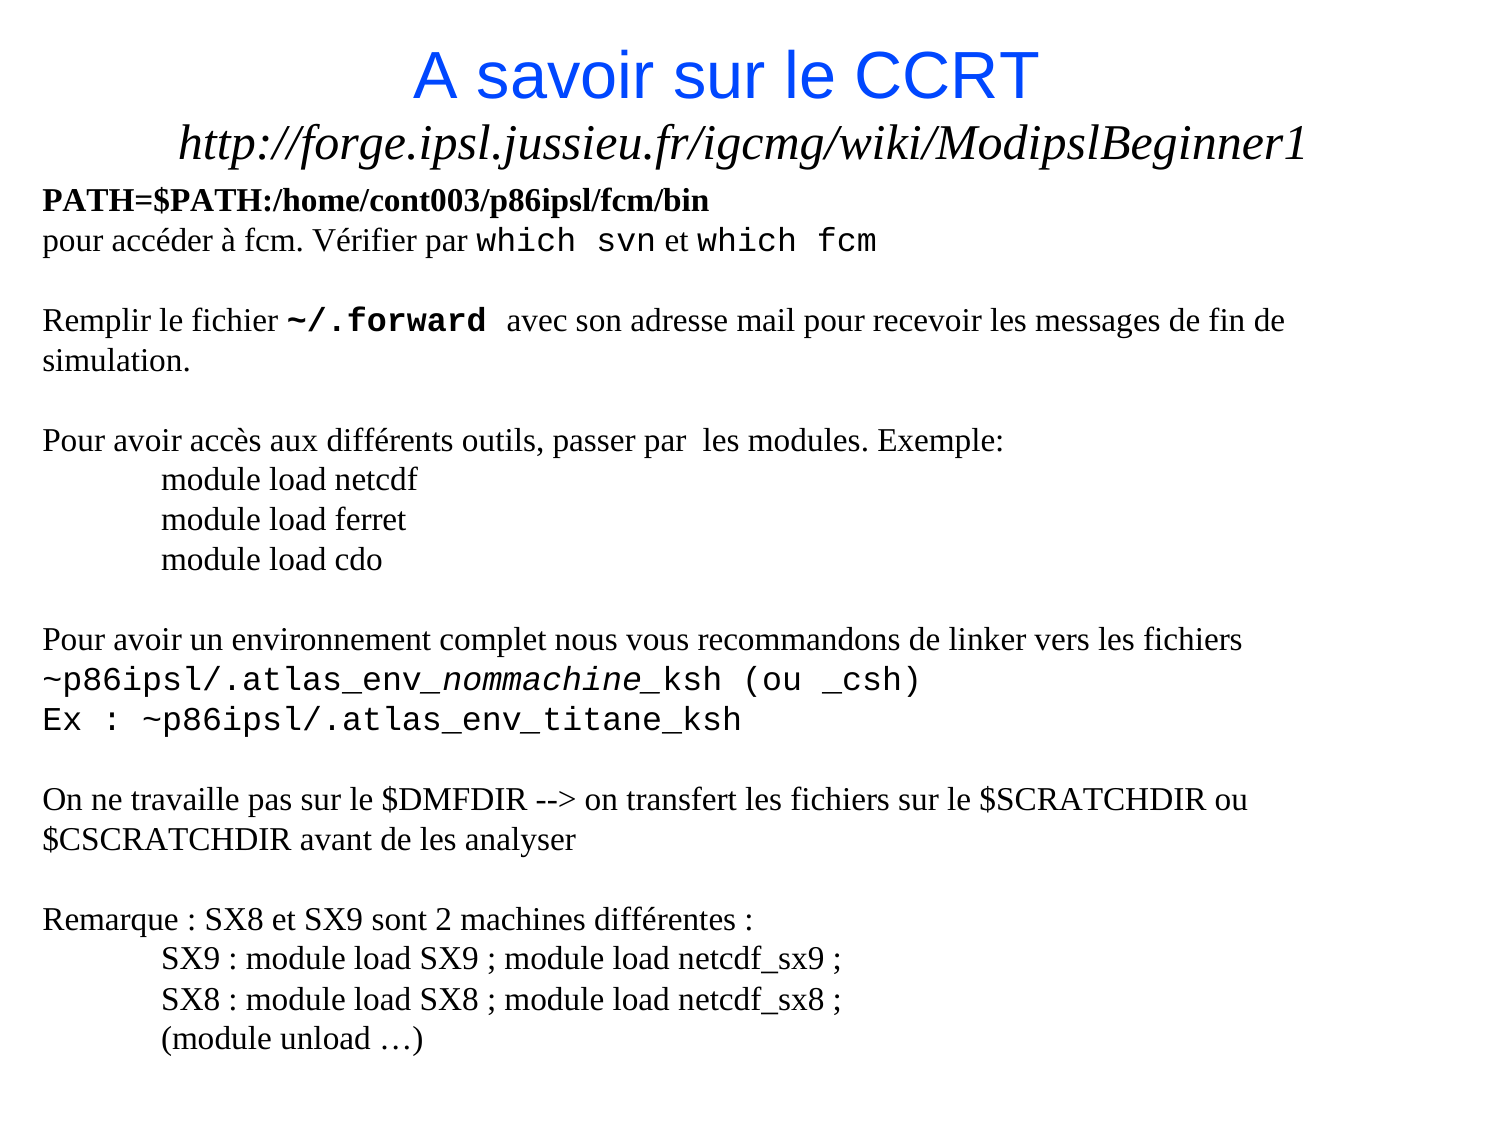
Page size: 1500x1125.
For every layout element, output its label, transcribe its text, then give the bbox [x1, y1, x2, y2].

text_box A savoir sur le CCRT http://forge.ipsl.jussieu.fr/igcmg/wiki/ModipslBeginner1 [100, 29, 1388, 170]
text_box PATH=$PATH:/home/cont003/p86ipsl/fcm/bin pour accéder à fcm. Vérifier par which svn et which fcm Remplir le fichier ~/.forward avec son adresse mail pour recevoir les messages de fin de simulation. Pour avoir accès aux différents outils, passer par les modules. Exemple: module load netcdf module load ferret module load cdo Pour avoir un environnement complet nous vous recommandons de linker vers les fichiers ~p86ipsl/.atlas_env_nommachine_ksh (ou _csh) Ex : ~p86ipsl/.atlas_env_titane_ksh On ne travaille pas sur le $DMFDIR --> on transfert les fichiers sur le $SCRATCHDIR ou $CSCRATCHDIR avant de les analyser Remarque : SX8 et SX9 sont 2 machines différentes : SX9 : module load SX9 ; module load netcdf_sx9 ; SX8 : module load SX8 ; module load netcdf_sx8 ; (module unload …) [27, 170, 1428, 1125]
